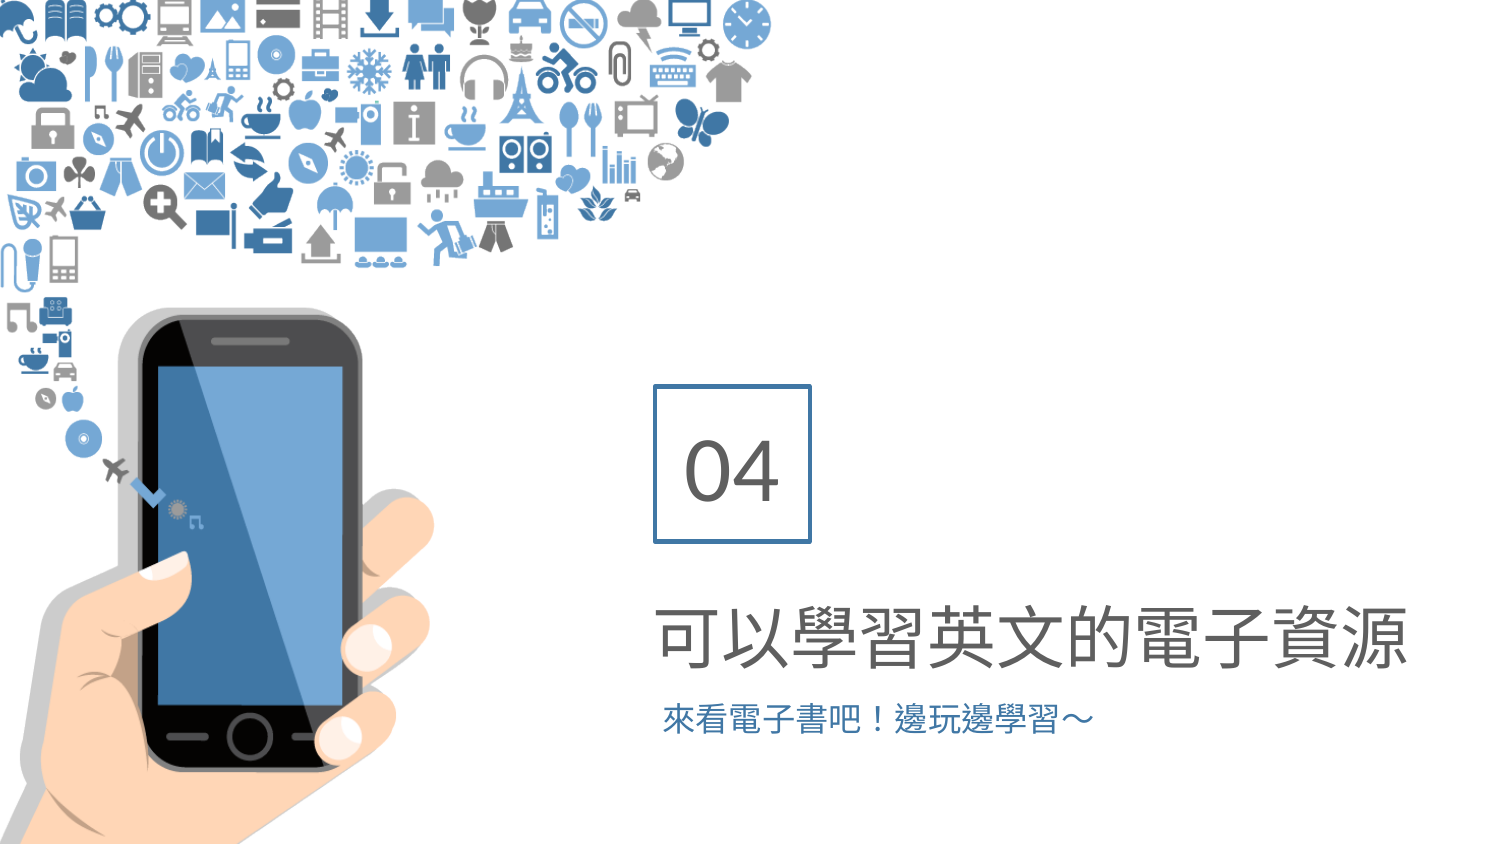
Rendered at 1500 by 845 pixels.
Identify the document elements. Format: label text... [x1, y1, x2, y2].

text_box 來看電子書吧！邊玩邊學習～ [647, 691, 1388, 746]
text_box 可以學習英文的電子資源 [637, 587, 1432, 686]
picture [0, 0, 790, 844]
text_box 04 [655, 387, 810, 541]
